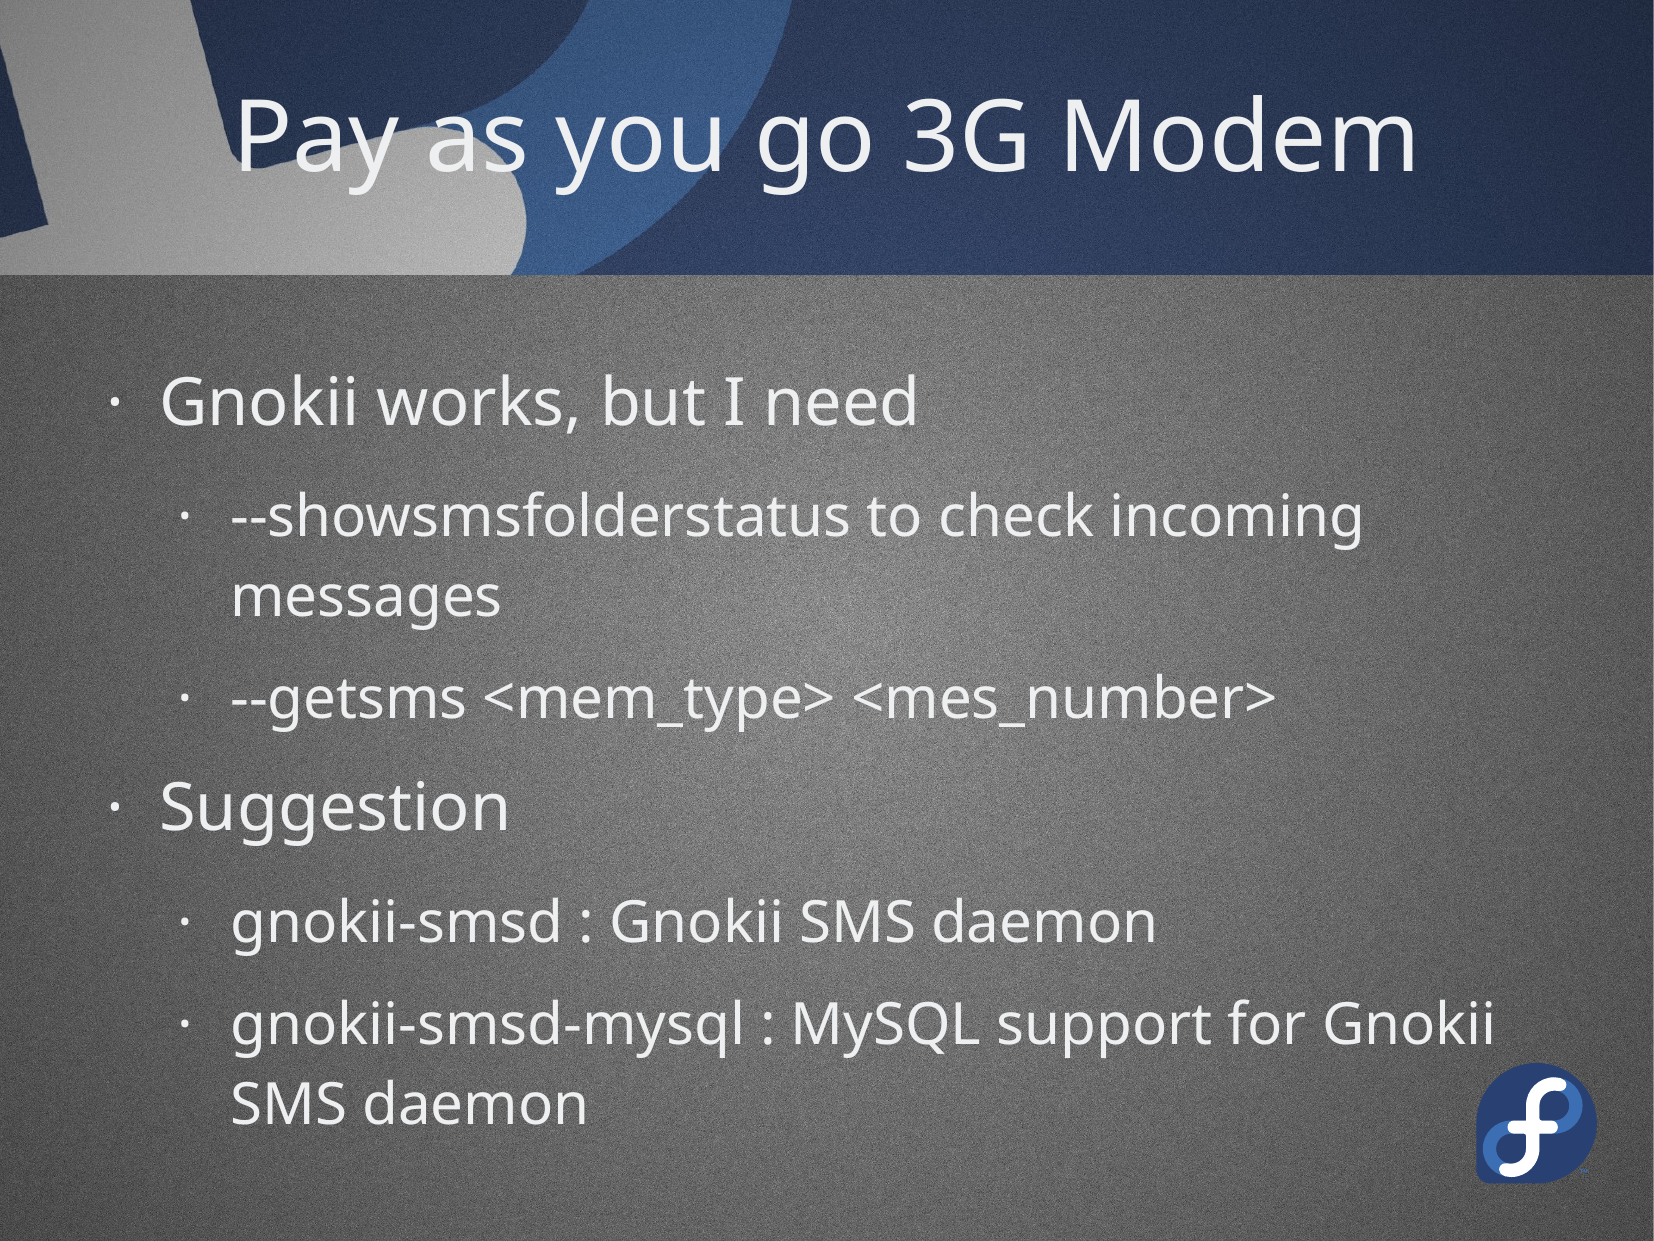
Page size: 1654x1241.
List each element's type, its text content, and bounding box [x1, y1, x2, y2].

title Pay as you go 3G Modem [88, 29, 1565, 237]
picture [0, 0, 1654, 1241]
list Gnokii works, but I need --showsmsfolderstatus to check incoming messages --getsms <mem_type> <mes_number> Suggestion gnokii-smsd : Gnokii SMS daemon gnokii-smsd-mysql : MySQL support for Gnokii SMS daemon [88, 354, 1565, 1138]
